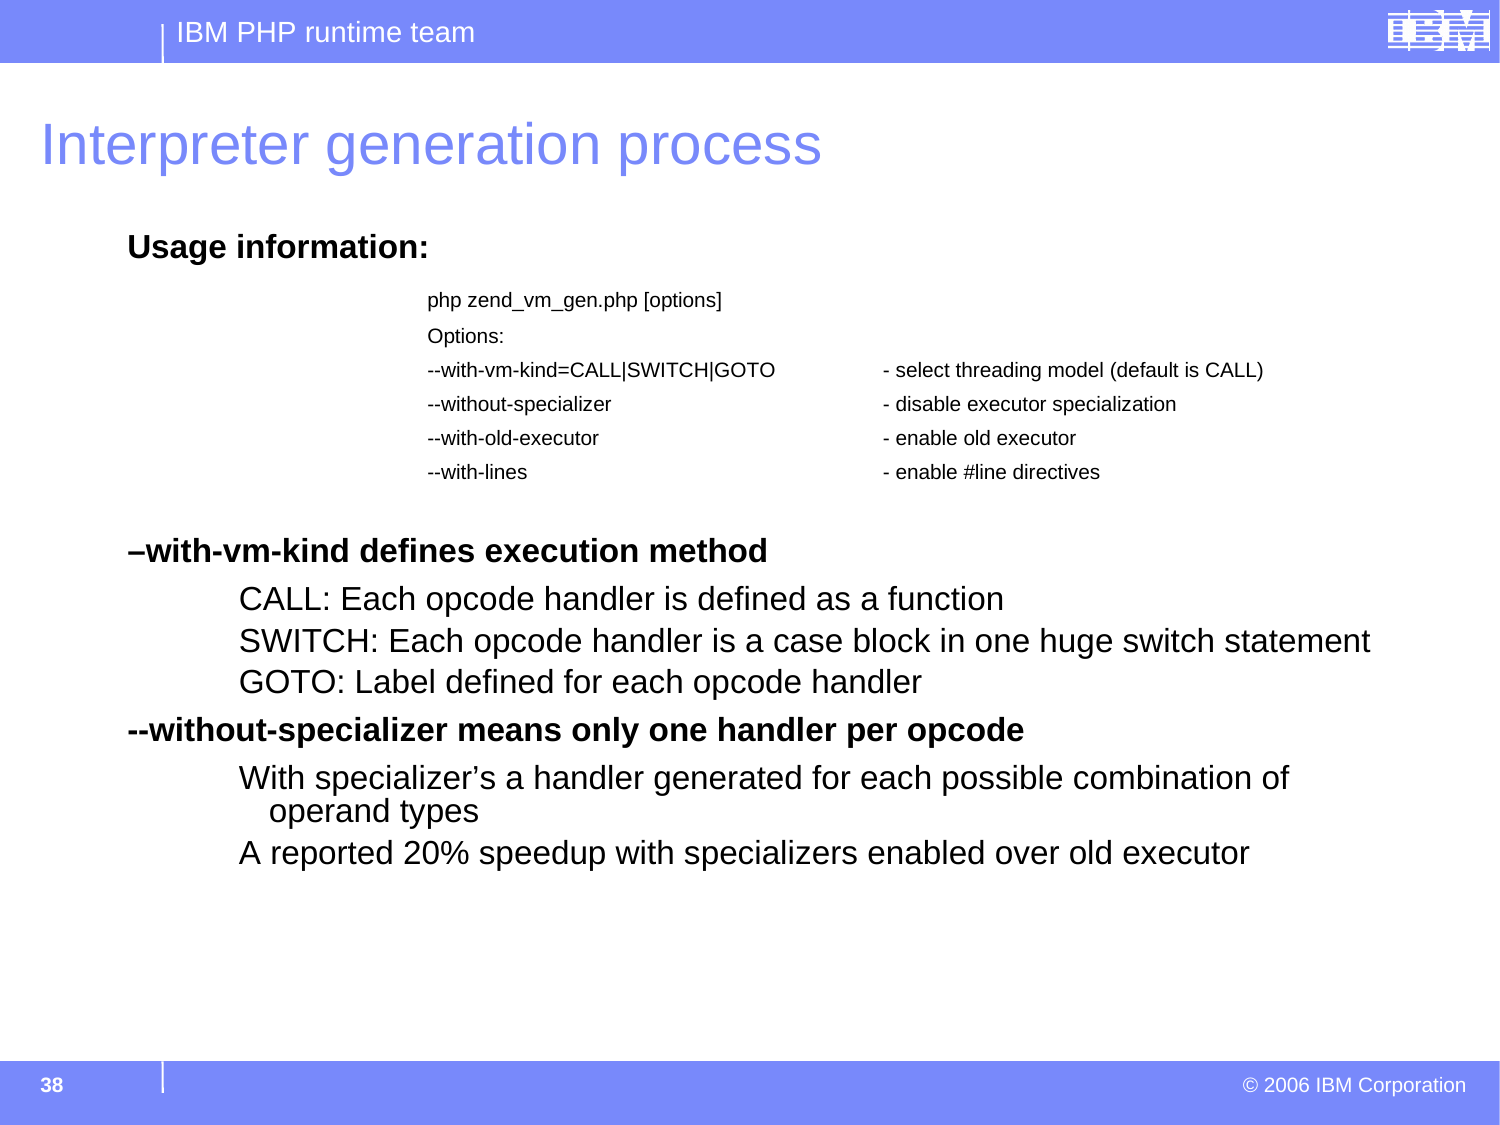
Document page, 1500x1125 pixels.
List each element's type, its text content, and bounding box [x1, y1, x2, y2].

title Interpreter generation process [25, 82, 1378, 184]
list Usage information: php zend_vm_gen.php [options] Options: --with-vm-kind=CALL|SWITCH|GOTO - select threading model (default is CALL)‏ --without-specializer - disable executor specialization --with-old-executor - enable old executor --with-lines - enable #line directives –with-vm-kind defines execution method CALL: Each opcode handler is defined as a function SWITCH: Each opcode handler is a case block in one huge switch statement GOTO: Label defined for each opcode handler --without-specializer means only one handler per opcode With specializer’s a handler generated for each possible combination of operand types A reported 20% speedup with specializers enabled over old executor [112, 224, 1388, 1125]
